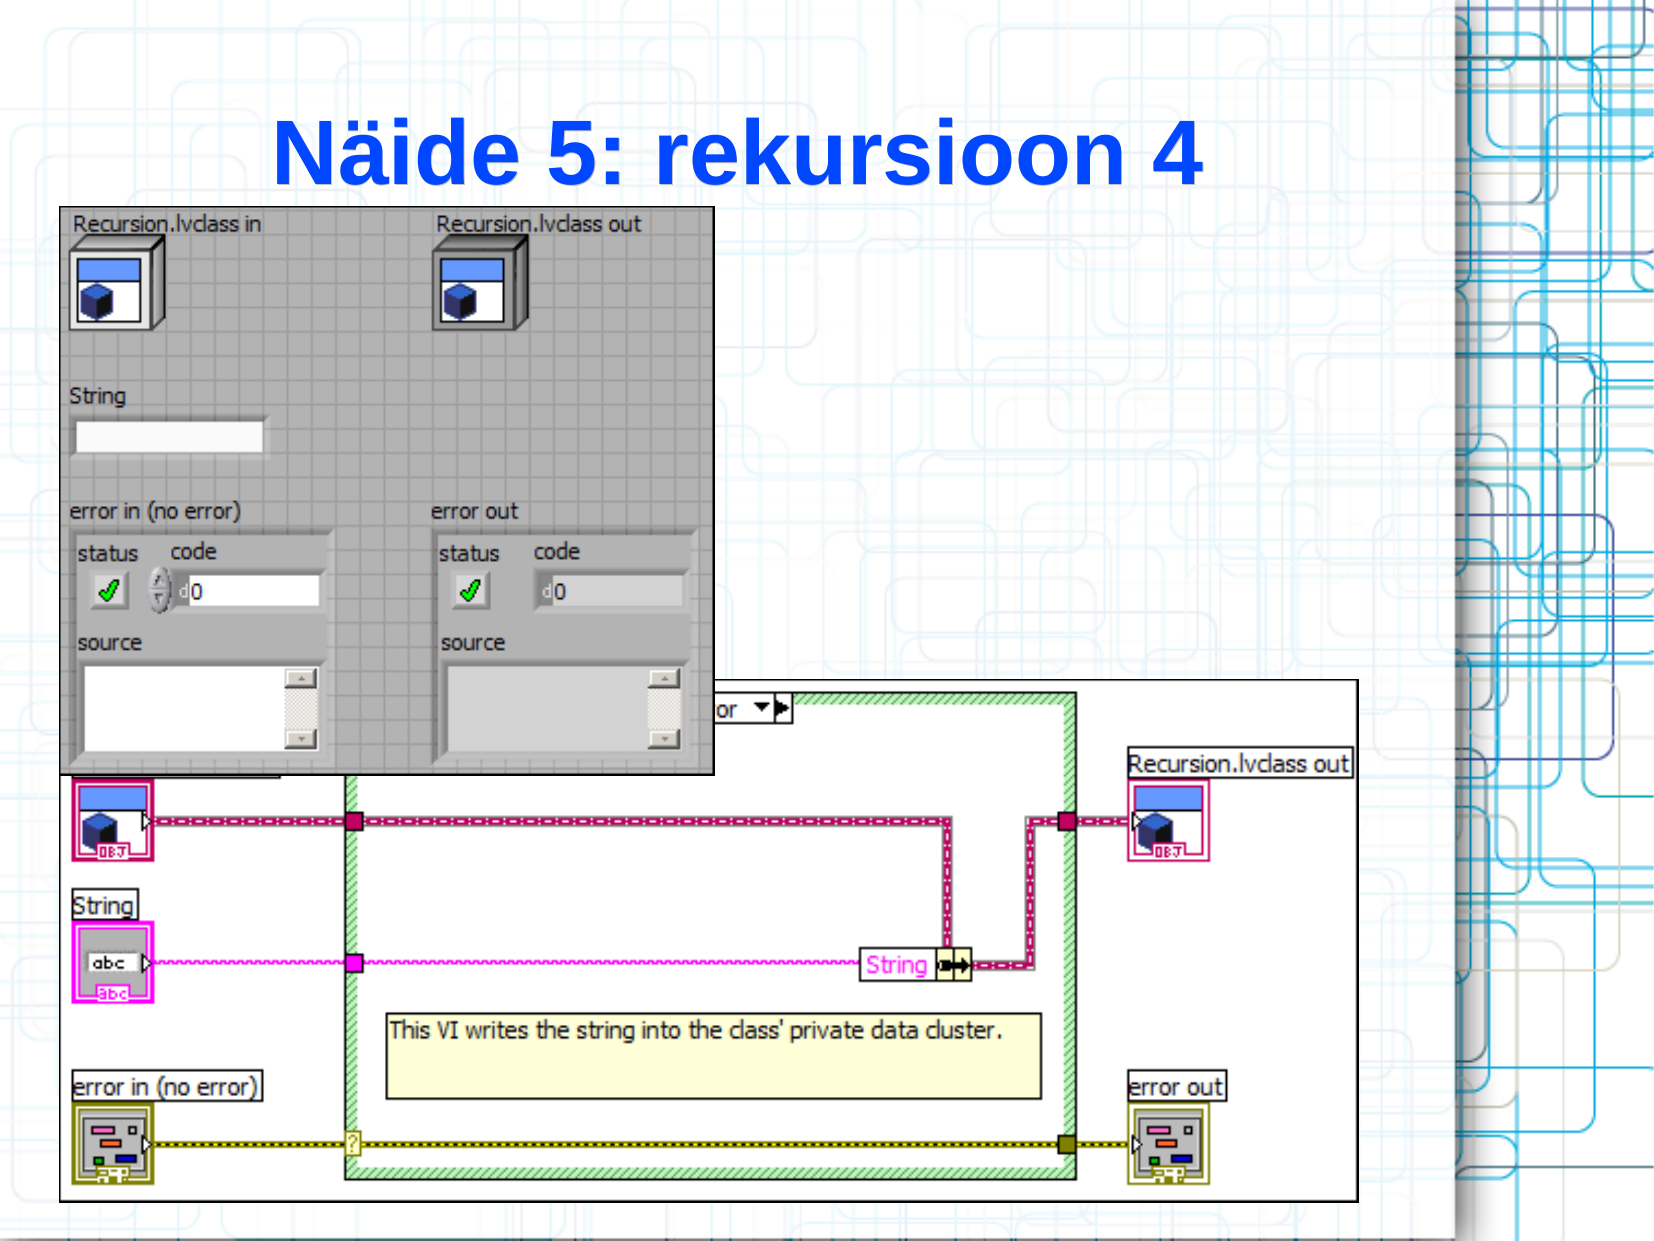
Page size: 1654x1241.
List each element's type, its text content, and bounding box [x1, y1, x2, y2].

picture [0, 0, 1654, 1241]
title Näide 5: rekursioon 4 [59, 56, 1418, 250]
